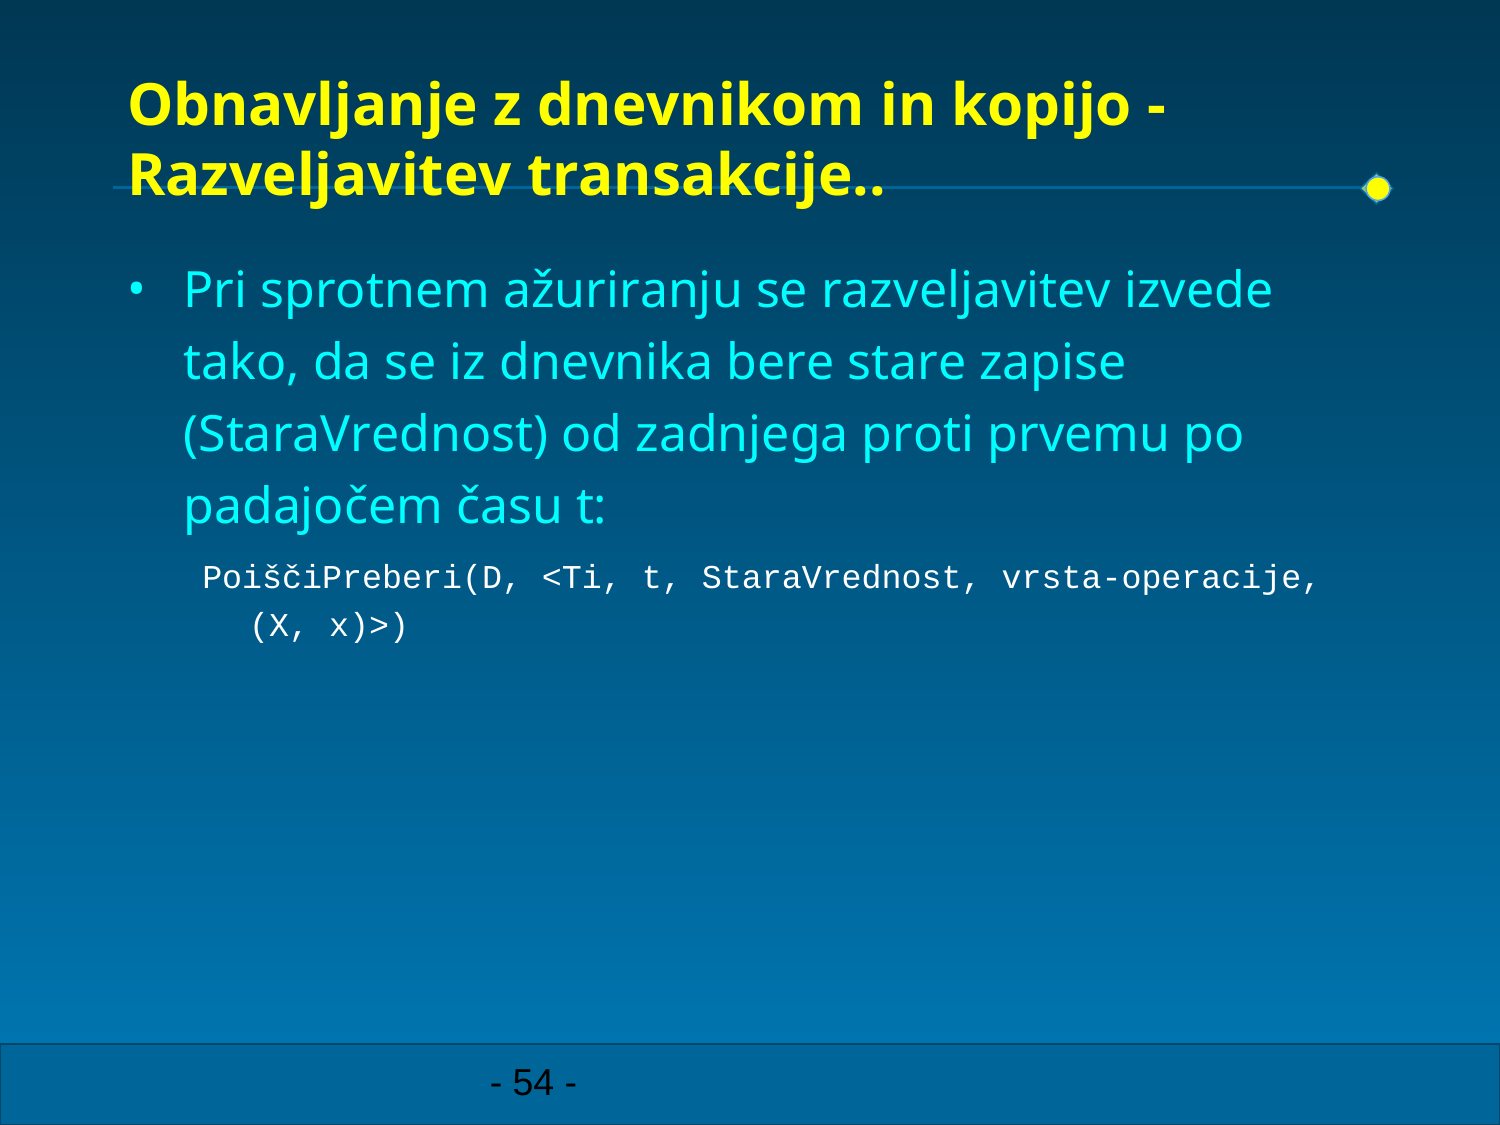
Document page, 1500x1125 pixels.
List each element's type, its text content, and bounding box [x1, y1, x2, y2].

list Pri sprotnem ažuriranju se razveljavitev izvede tako, da se iz dnevnika bere stare zapise (StaraVrednost) od zadnjega proti prvemu po padajočem času t: PoiščiPreberi(D, <Ti, t, StaraVrednost, vrsta-operacije, (X, x)>) [112, 237, 1388, 963]
title Obnavljanje z dnevnikom in kopijo - Razveljavitev transakcije.. [112, 59, 1388, 216]
